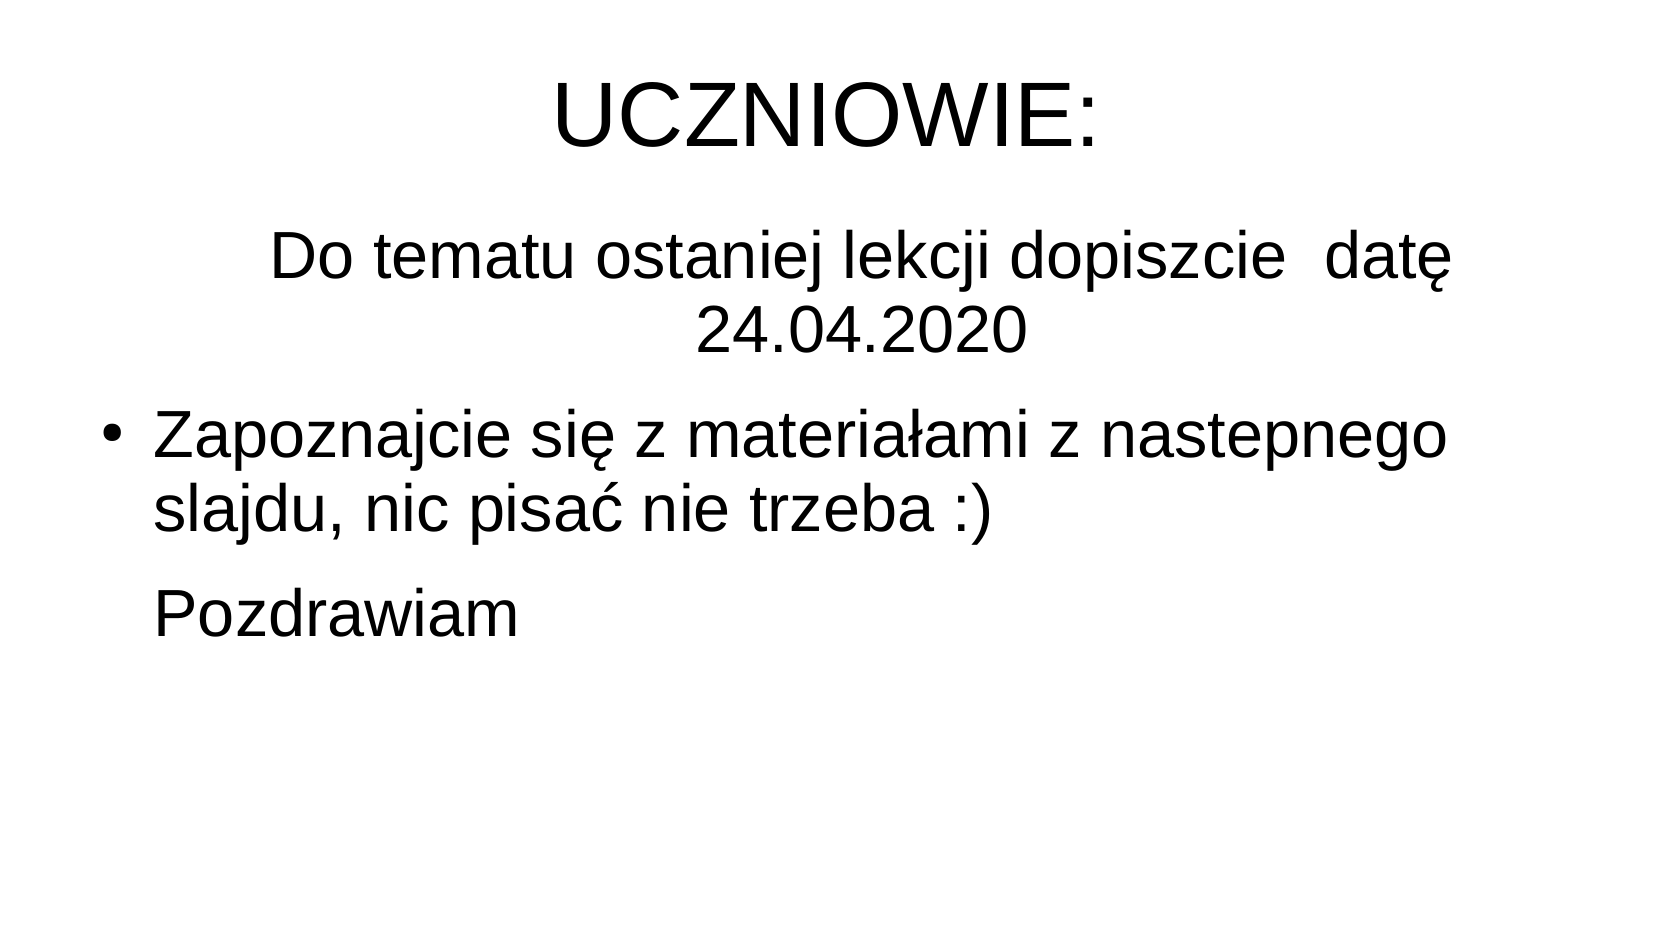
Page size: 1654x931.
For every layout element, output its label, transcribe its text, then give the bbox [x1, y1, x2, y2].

list Do tematu ostaniej lekcji dopiszcie datę 24.04.2020 Zapoznajcie się z materiałami z nastepnego slajdu, nic pisać nie trzeba :) Pozdrawiam [82, 217, 1571, 758]
title UCZNIOWIE: [82, 37, 1571, 193]
